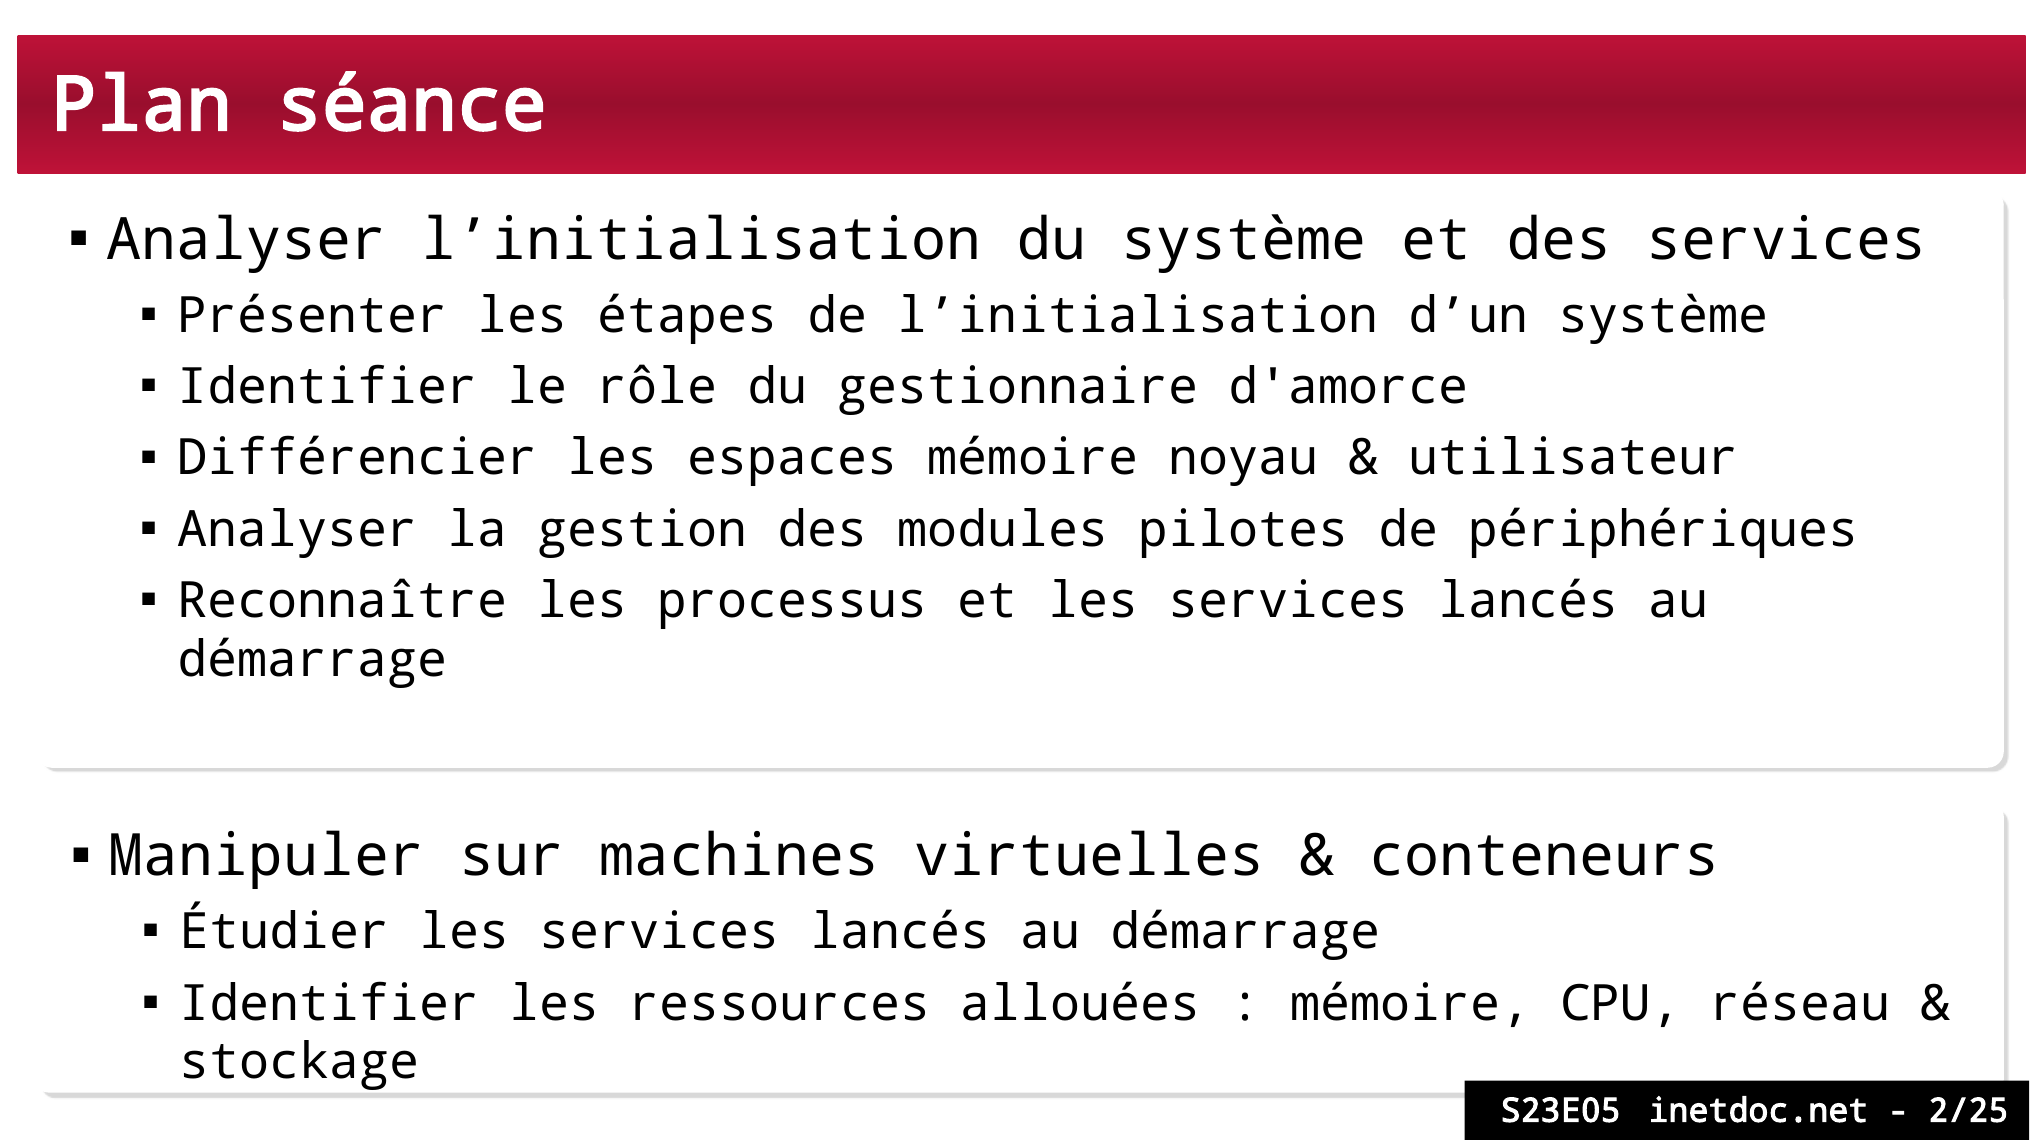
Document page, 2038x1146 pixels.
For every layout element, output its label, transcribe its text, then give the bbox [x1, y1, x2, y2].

text_box Analyser l’initialisation du système et des services Présenter les étapes de l’initialisation d’un système Identifier le rôle du gestionnaire d'amorce Différencier les espaces mémoire noyau & utilisateur Analyser la gestion des modules pilotes de périphériques Reconnaître les processus et les services lancés au démarrage [35, 188, 2004, 768]
text_box Manipuler sur machines virtuelles & conteneurs Étudier les services lancés au démarrage Identifier les ressources allouées : mémoire, CPU, réseau & stockage [35, 803, 2004, 1093]
text_box S23E05 inetdoc.net - <numéro>/25 [1464, 1080, 2030, 1140]
text_box Plan séance [17, 35, 2026, 174]
